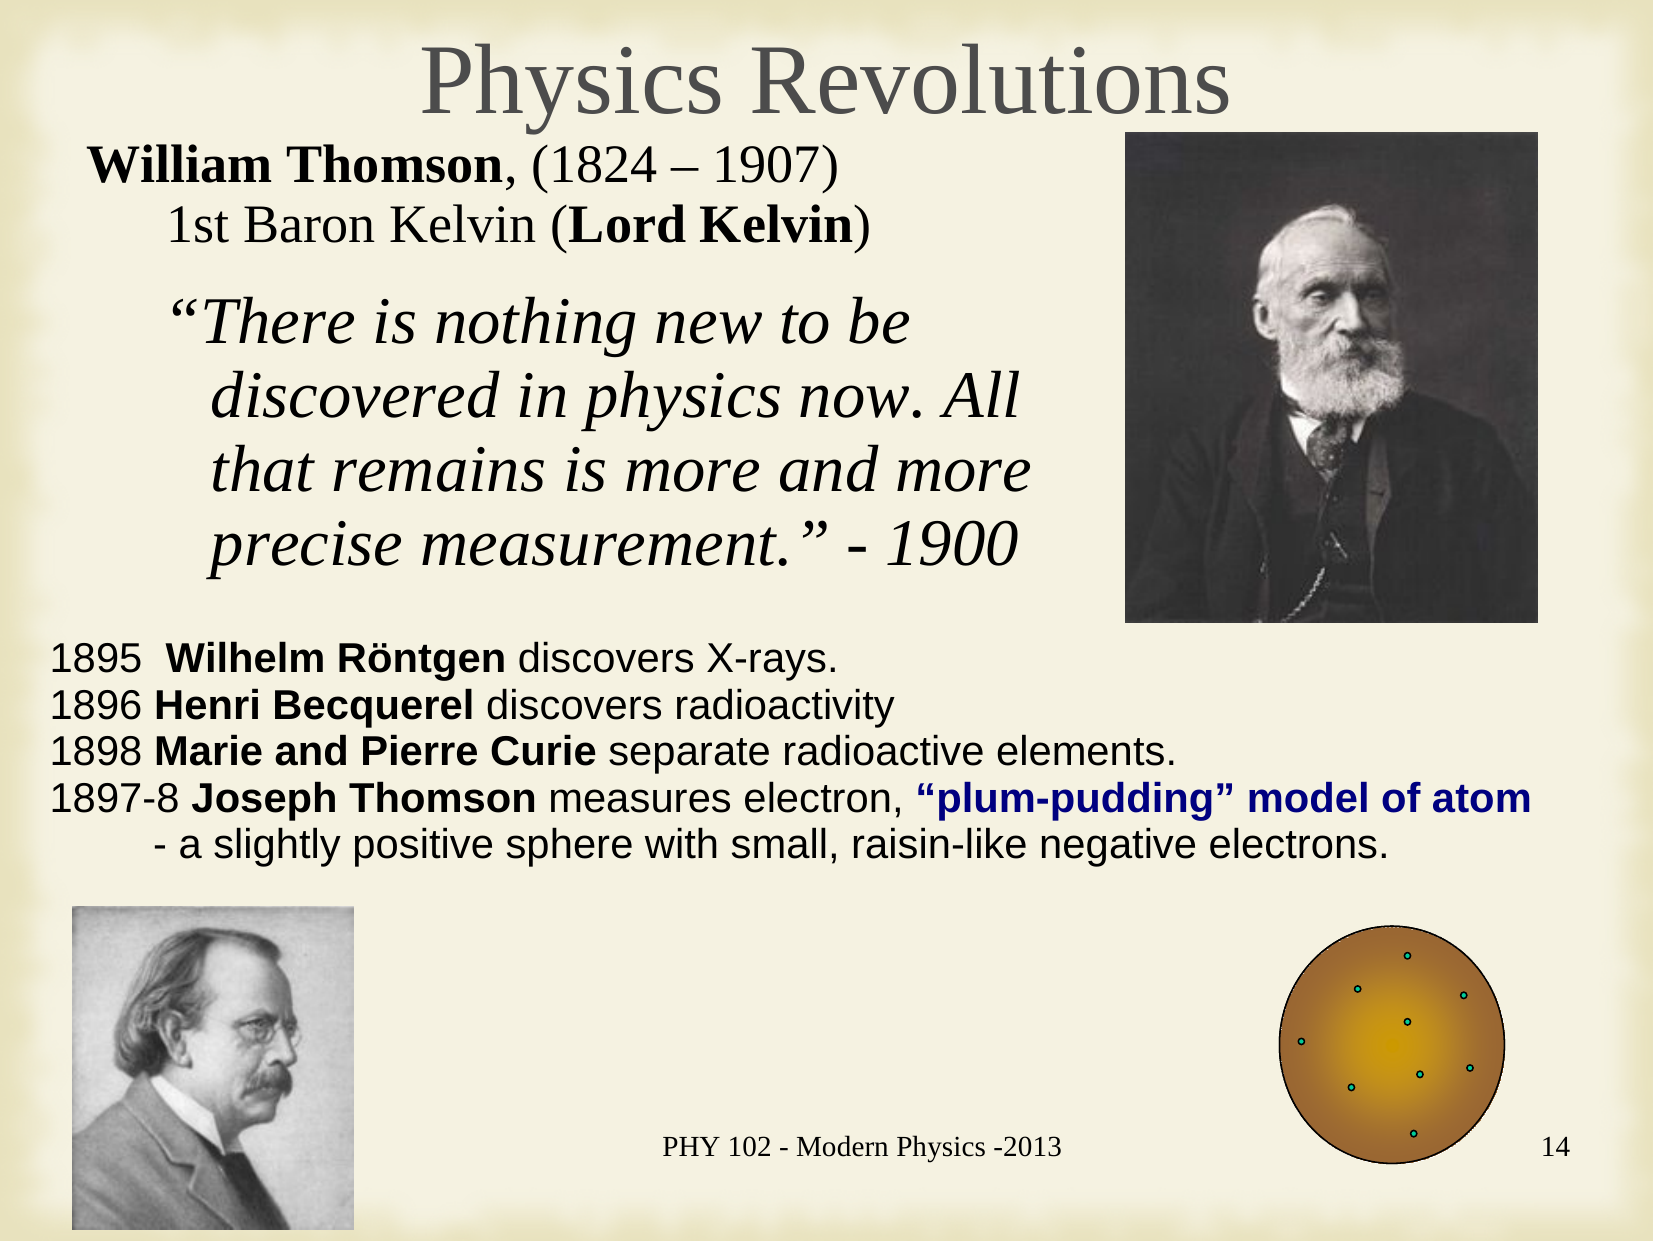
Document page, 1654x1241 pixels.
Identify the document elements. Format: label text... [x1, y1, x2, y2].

text_box 1895 Wilhelm Röntgen discovers X-rays. 1896 Henri Becquerel discovers radioactivity 1898 Marie and Pierre Curie separate radioactive elements. 1897-8 Joseph Thomson measures electron, “plum-pudding” model of atom - a slightly positive sphere with small, raisin-like negative electrons. [34, 627, 1621, 881]
title Physics Revolutions [82, 0, 1571, 184]
list William Thomson, (1824 – 1907) 1st Baron Kelvin (Lord Kelvin) “There is nothing new to be discovered in physics now. All that remains is more and more precise measurement.” - 1900 [68, 134, 1082, 627]
picture [0, 0, 1653, 1241]
